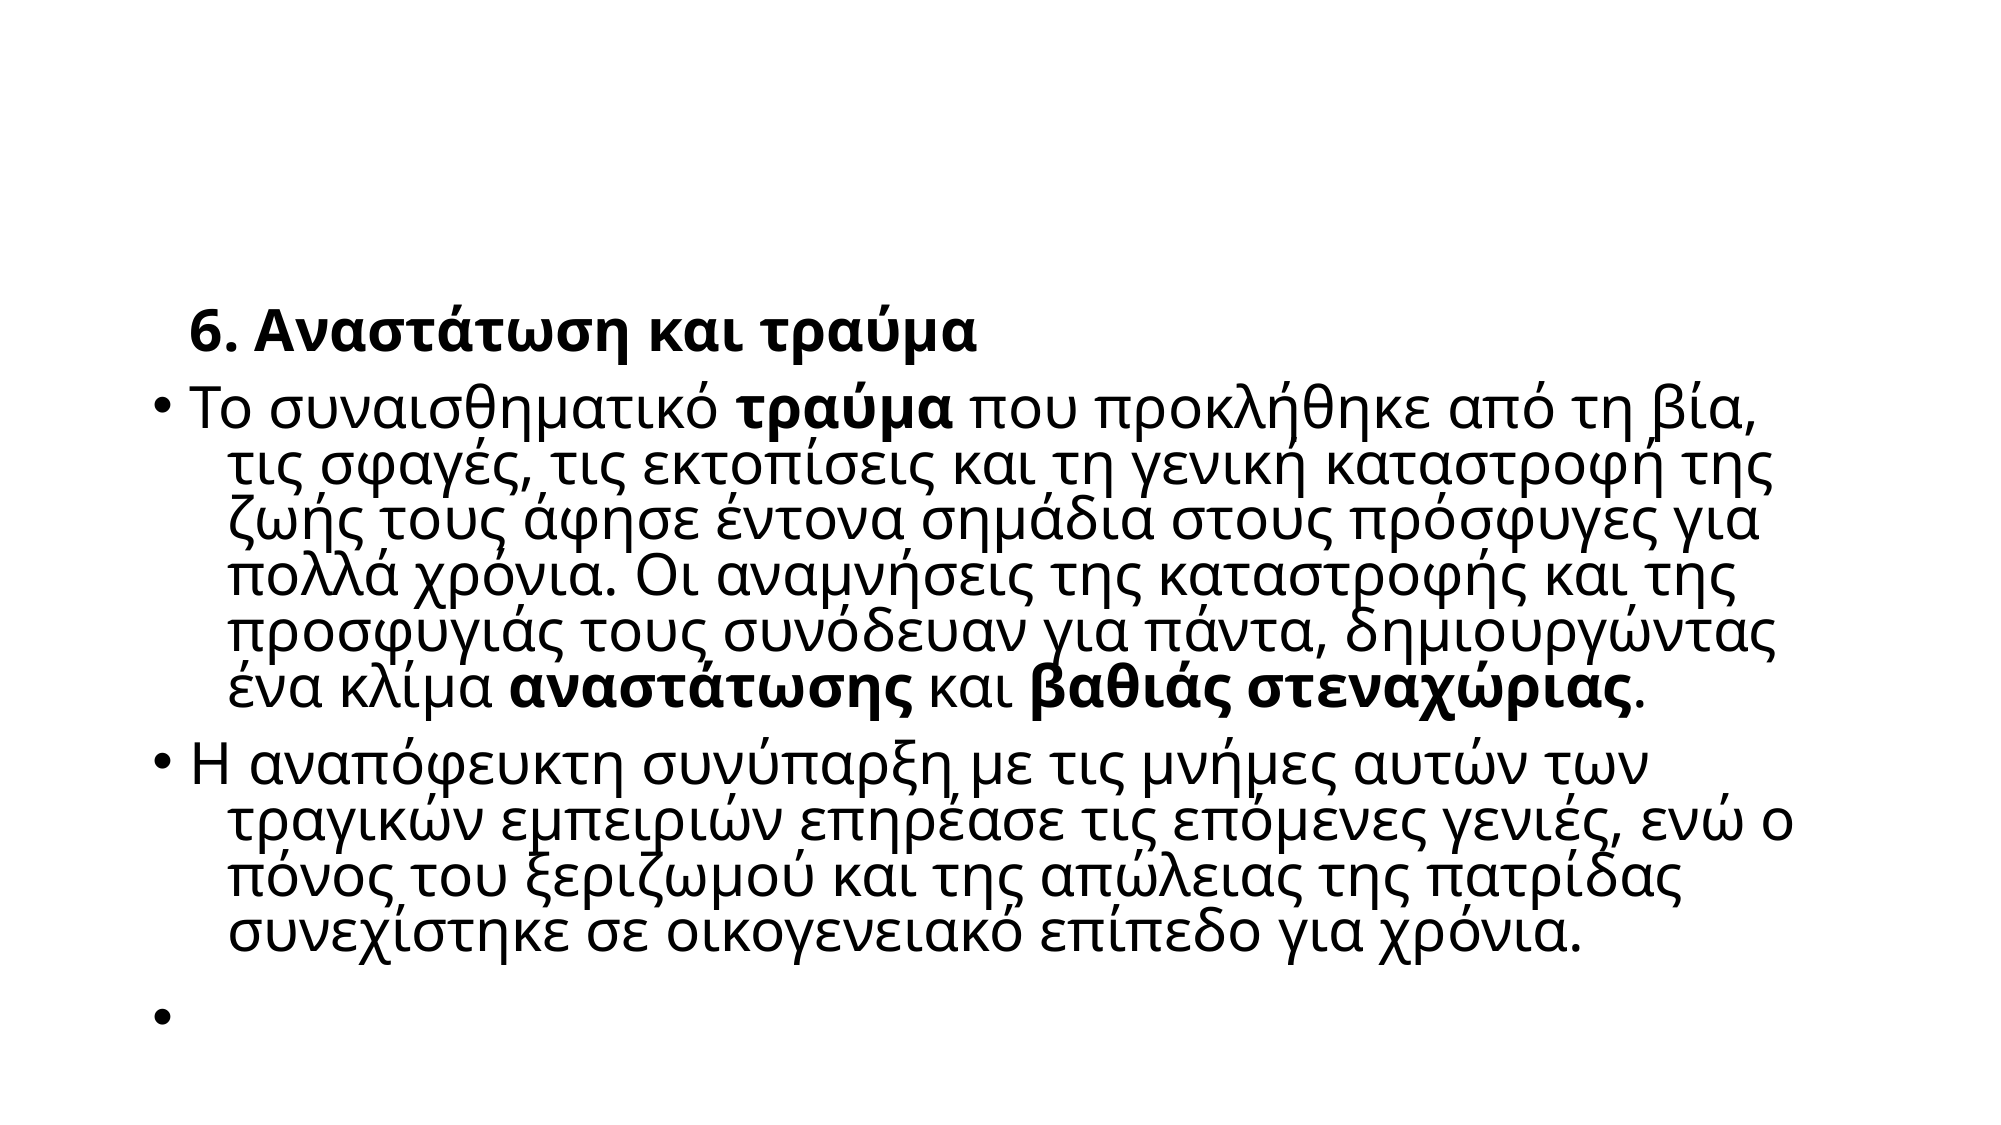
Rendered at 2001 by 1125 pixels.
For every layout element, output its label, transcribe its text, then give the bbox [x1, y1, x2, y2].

list 6. Αναστάτωση και τραύμα Το συναισθηματικό τραύμα που προκλήθηκε από τη βία, τις σφαγές, τις εκτοπίσεις και τη γενική καταστροφή της ζωής τους άφησε έντονα σημάδια στους πρόσφυγες για πολλά χρόνια. Οι αναμνήσεις της καταστροφής και της προσφυγιάς τους συνόδευαν για πάντα, δημιουργώντας ένα κλίμα αναστάτωσης και βαθιάς στεναχώριας. Η αναπόφευκτη συνύπαρξη με τις μνήμες αυτών των τραγικών εμπειριών επηρέασε τις επόμενες γενιές, ενώ ο πόνος του ξεριζωμού και της απώλειας της πατρίδας συνεχίστηκε σε οικογενειακό επίπεδο για χρόνια. [137, 299, 1863, 1014]
